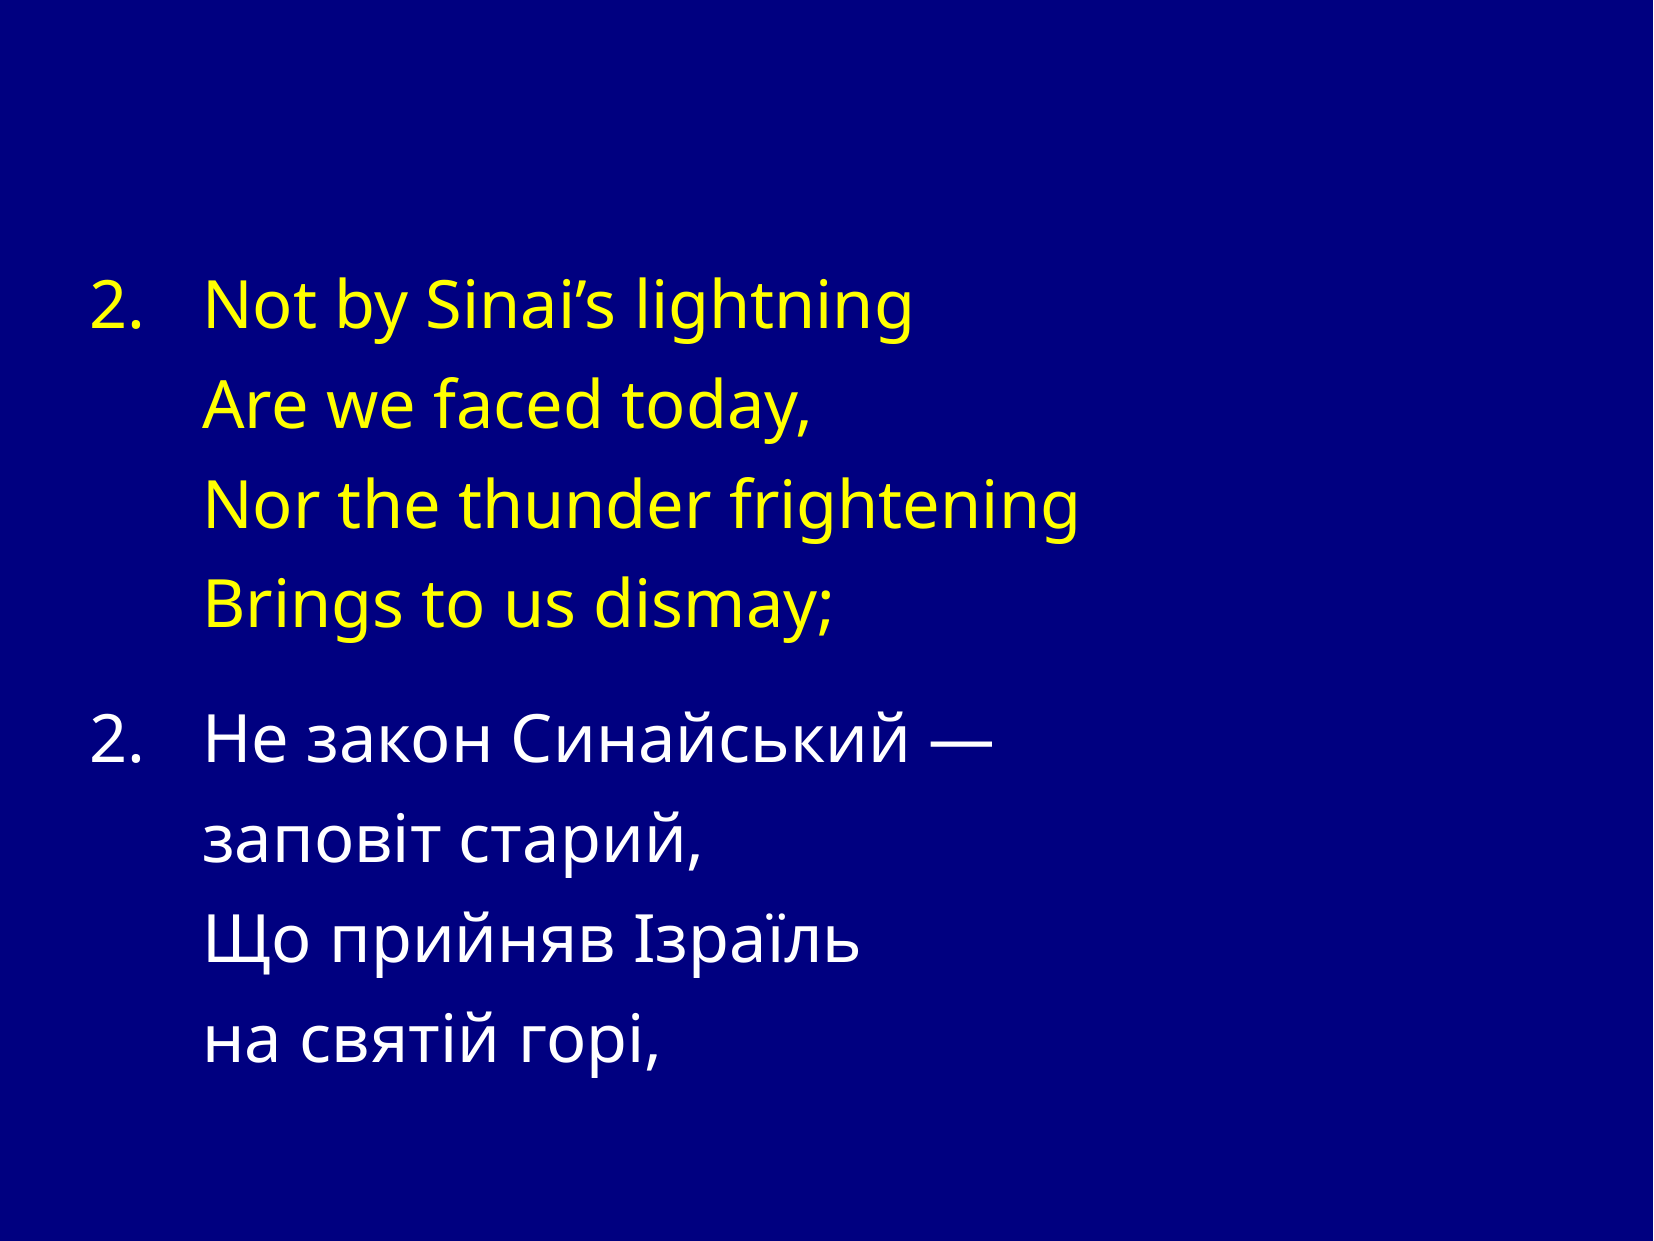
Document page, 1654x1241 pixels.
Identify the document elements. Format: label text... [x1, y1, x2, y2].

text_box 2. Не закон Синайський ― заповіт старий, Що прийняв Ізраїль на святій горі, [75, 675, 1576, 1163]
text_box 2. Not by Sinai’s lightning Are we faced today, Nor the thunder frightening Brings to us dismay; [75, 150, 1576, 638]
